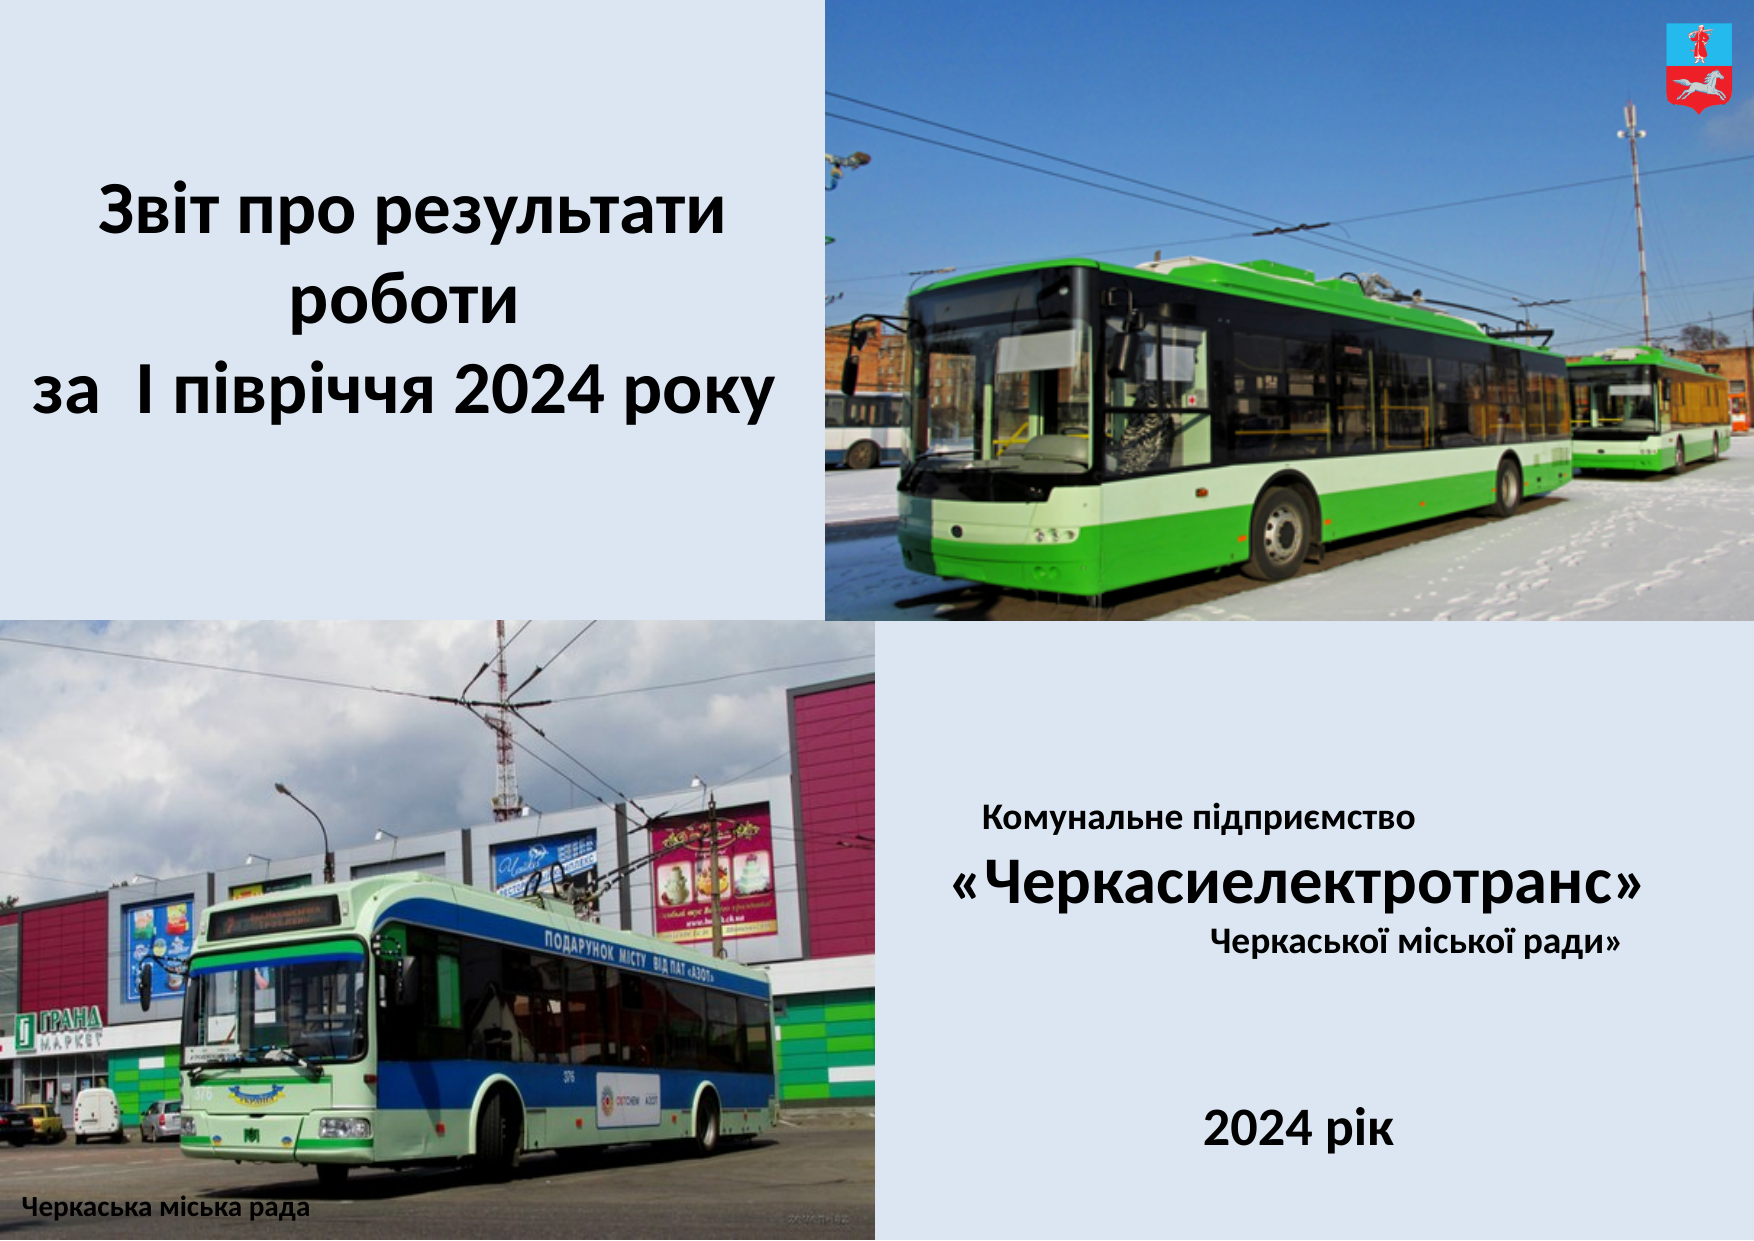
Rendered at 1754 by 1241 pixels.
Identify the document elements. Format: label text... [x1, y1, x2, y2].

text_box Комунальне підприємство «Черкасиелектротранс» Черкаської міської ради» 2024 рік [933, 720, 1754, 1228]
text_box Черкаська міська рада [7, 1180, 380, 1230]
text_box Звіт про результати роботи за I півріччя 2024 року [3, 151, 824, 436]
picture [0, 0, 1754, 1241]
